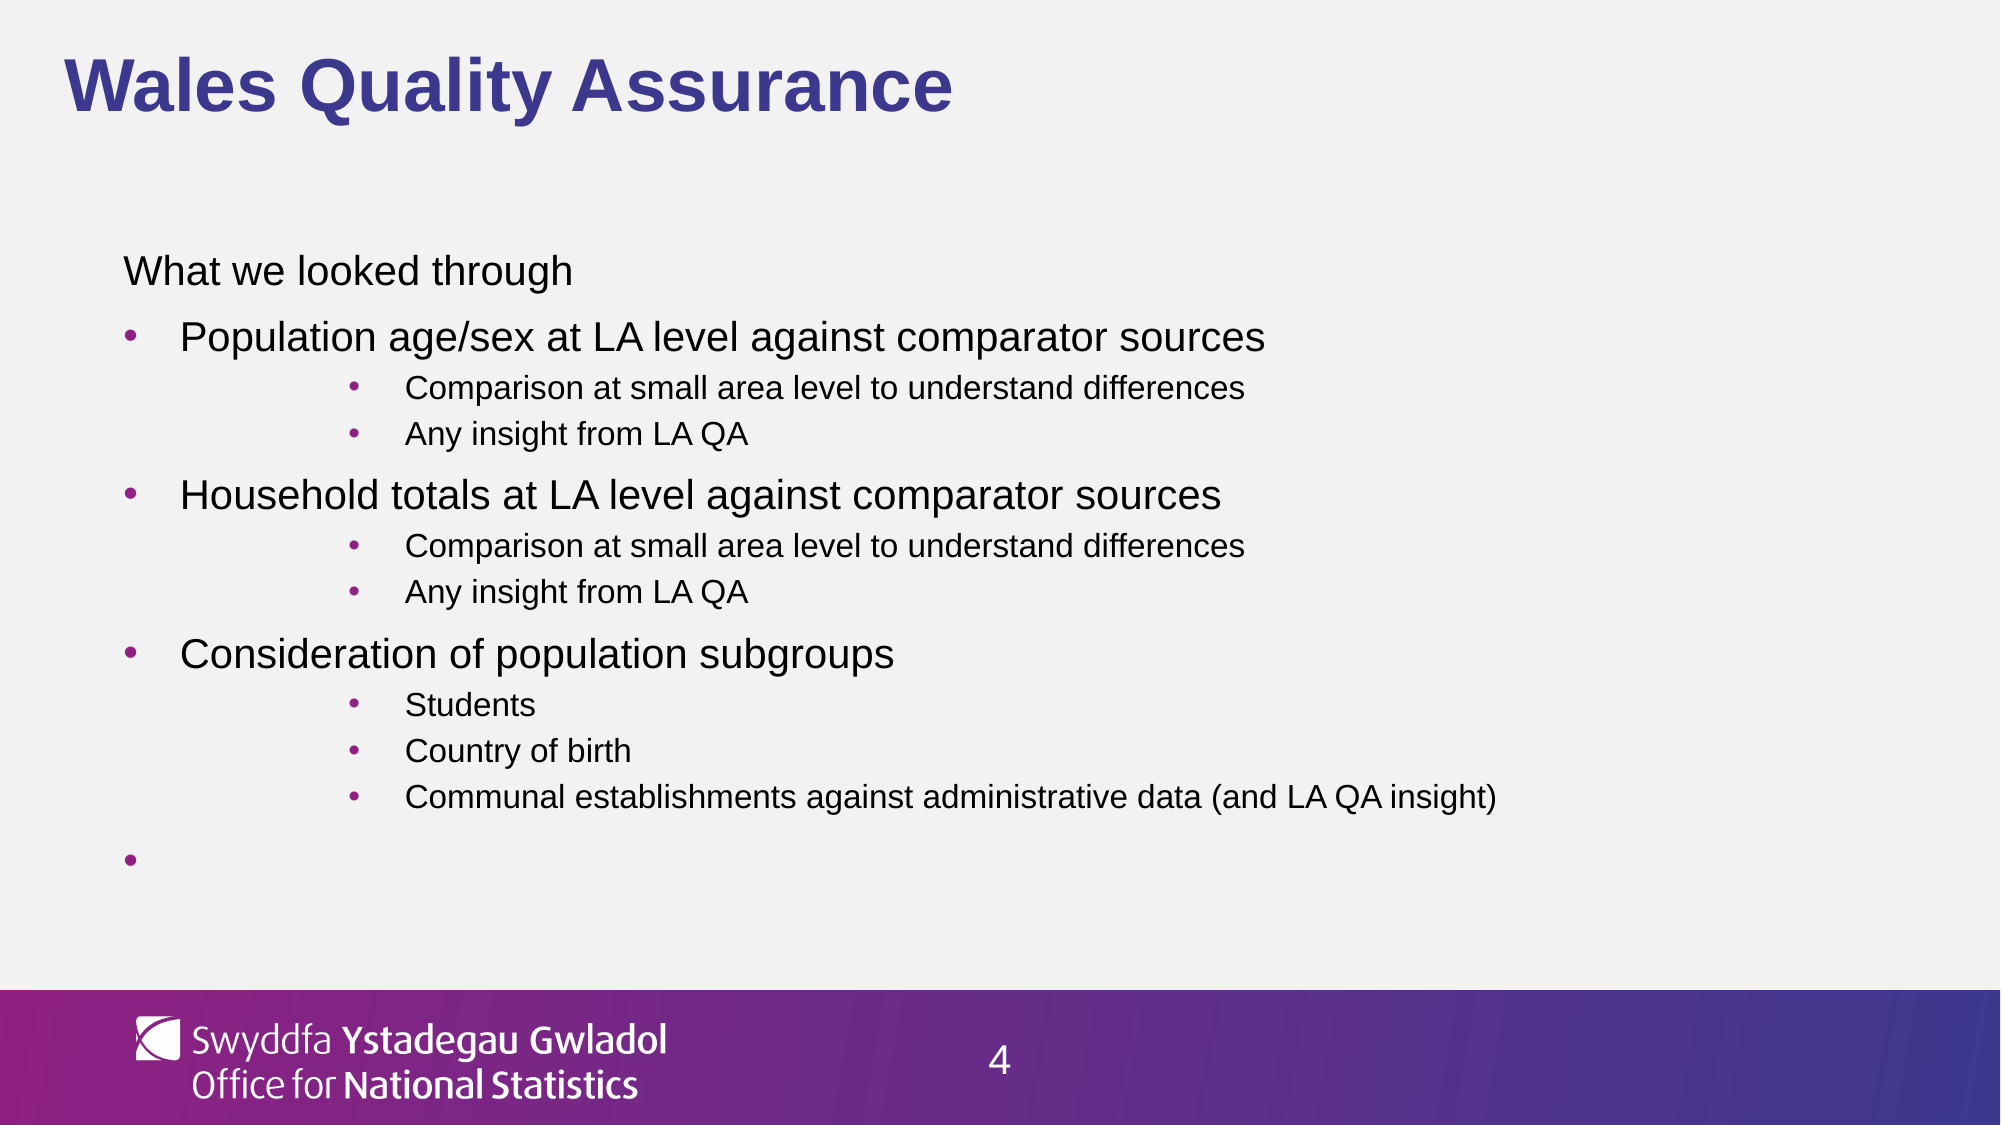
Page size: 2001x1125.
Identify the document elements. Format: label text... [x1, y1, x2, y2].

title Wales Quality Assurance [64, 39, 1939, 137]
text_box 4 [764, 1025, 1236, 1086]
list What we looked through Population age/sex at LA level against comparator sources Comparison at small area level to understand differences Any insight from LA QA Household totals at LA level against comparator sources Comparison at small area level to understand differences Any insight from LA QA Consideration of population subgroups Students Country of birth Communal establishments against administrative data (and LA QA insight) [108, 249, 1837, 977]
